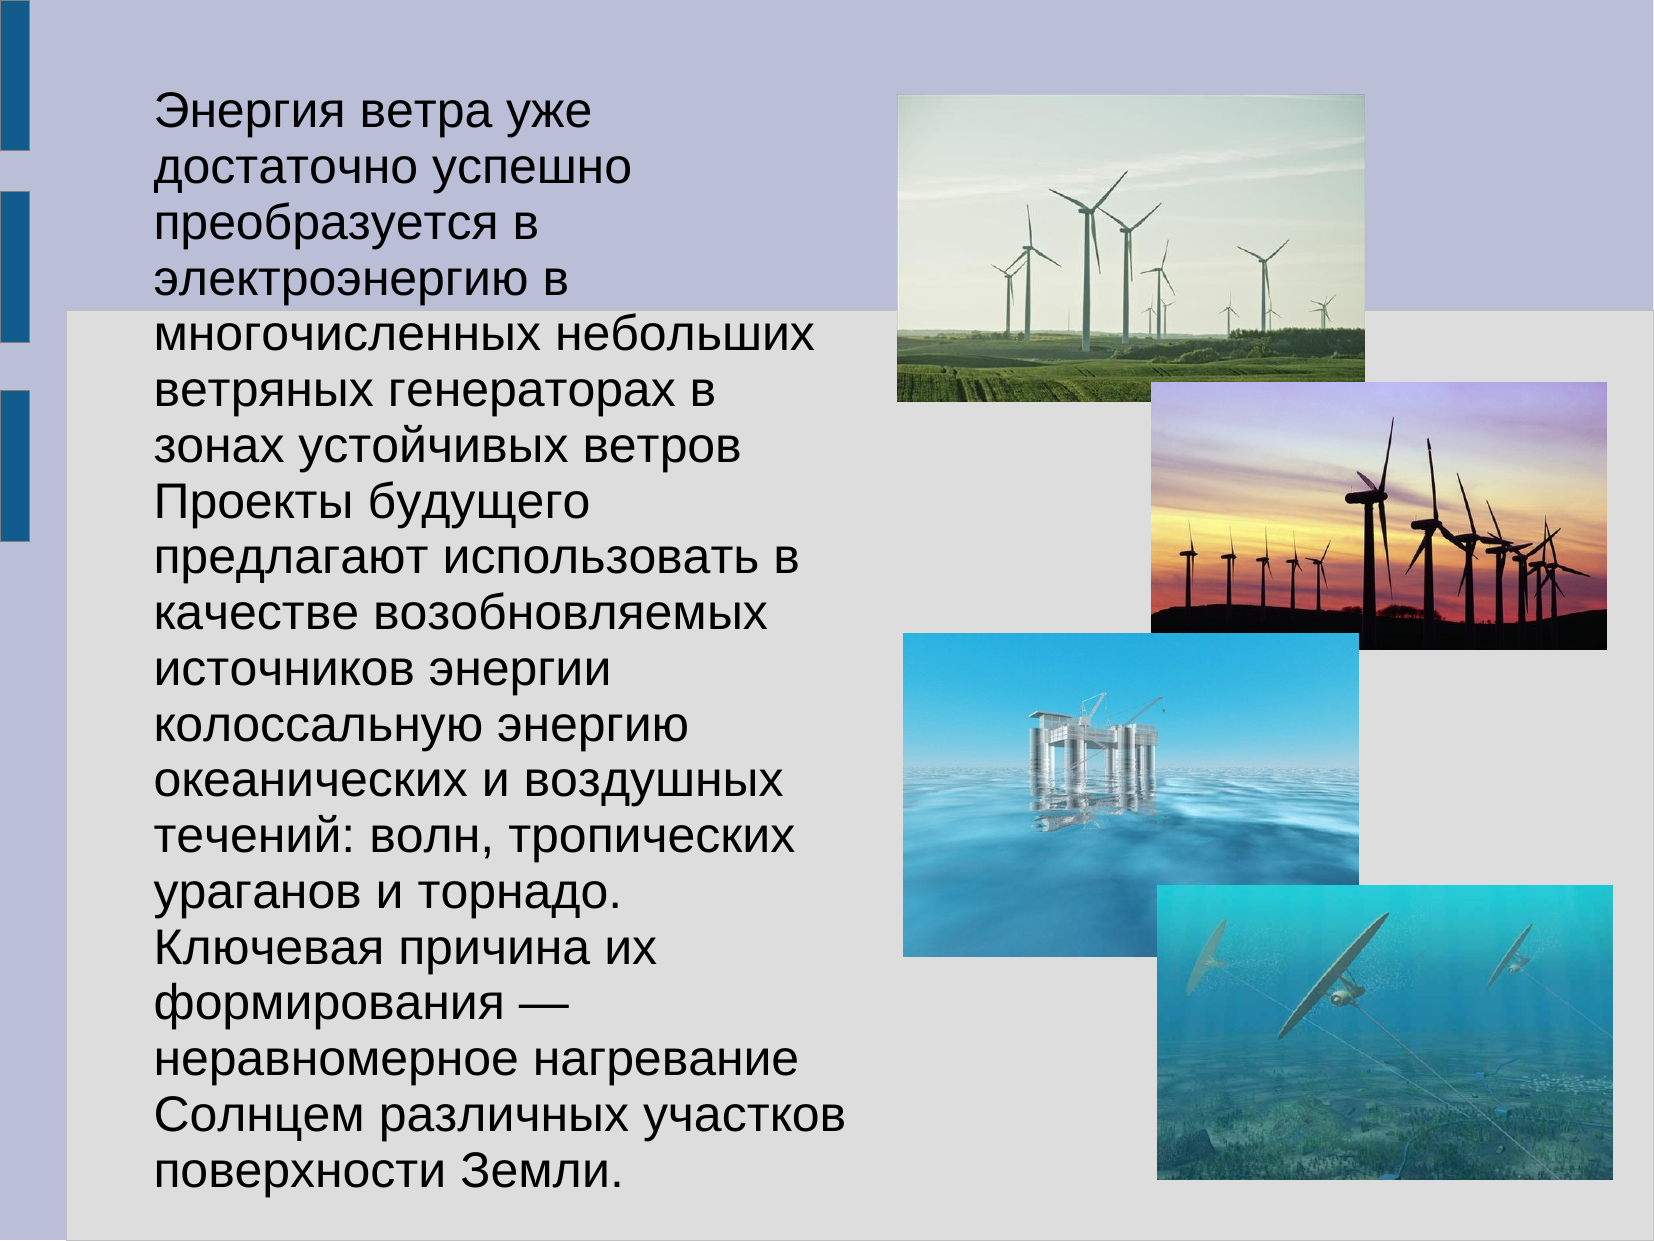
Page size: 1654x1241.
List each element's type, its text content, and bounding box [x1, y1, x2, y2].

picture [897, 94, 1613, 1181]
list Энергия ветра уже достаточно успешно преобразуется в электроэнергию в многочисленных небольших ветряных генераторах в зонах устойчивых ветров Проекты будущего предлагают использовать в качестве возобновляемых источников энергии колоссальную энергию океанических и воздушных течений: волн, тропических ураганов и торнадо. Ключевая причина их формирования — неравномерное нагревание Солнцем различных участков поверхности Земли. [82, 82, 851, 1205]
